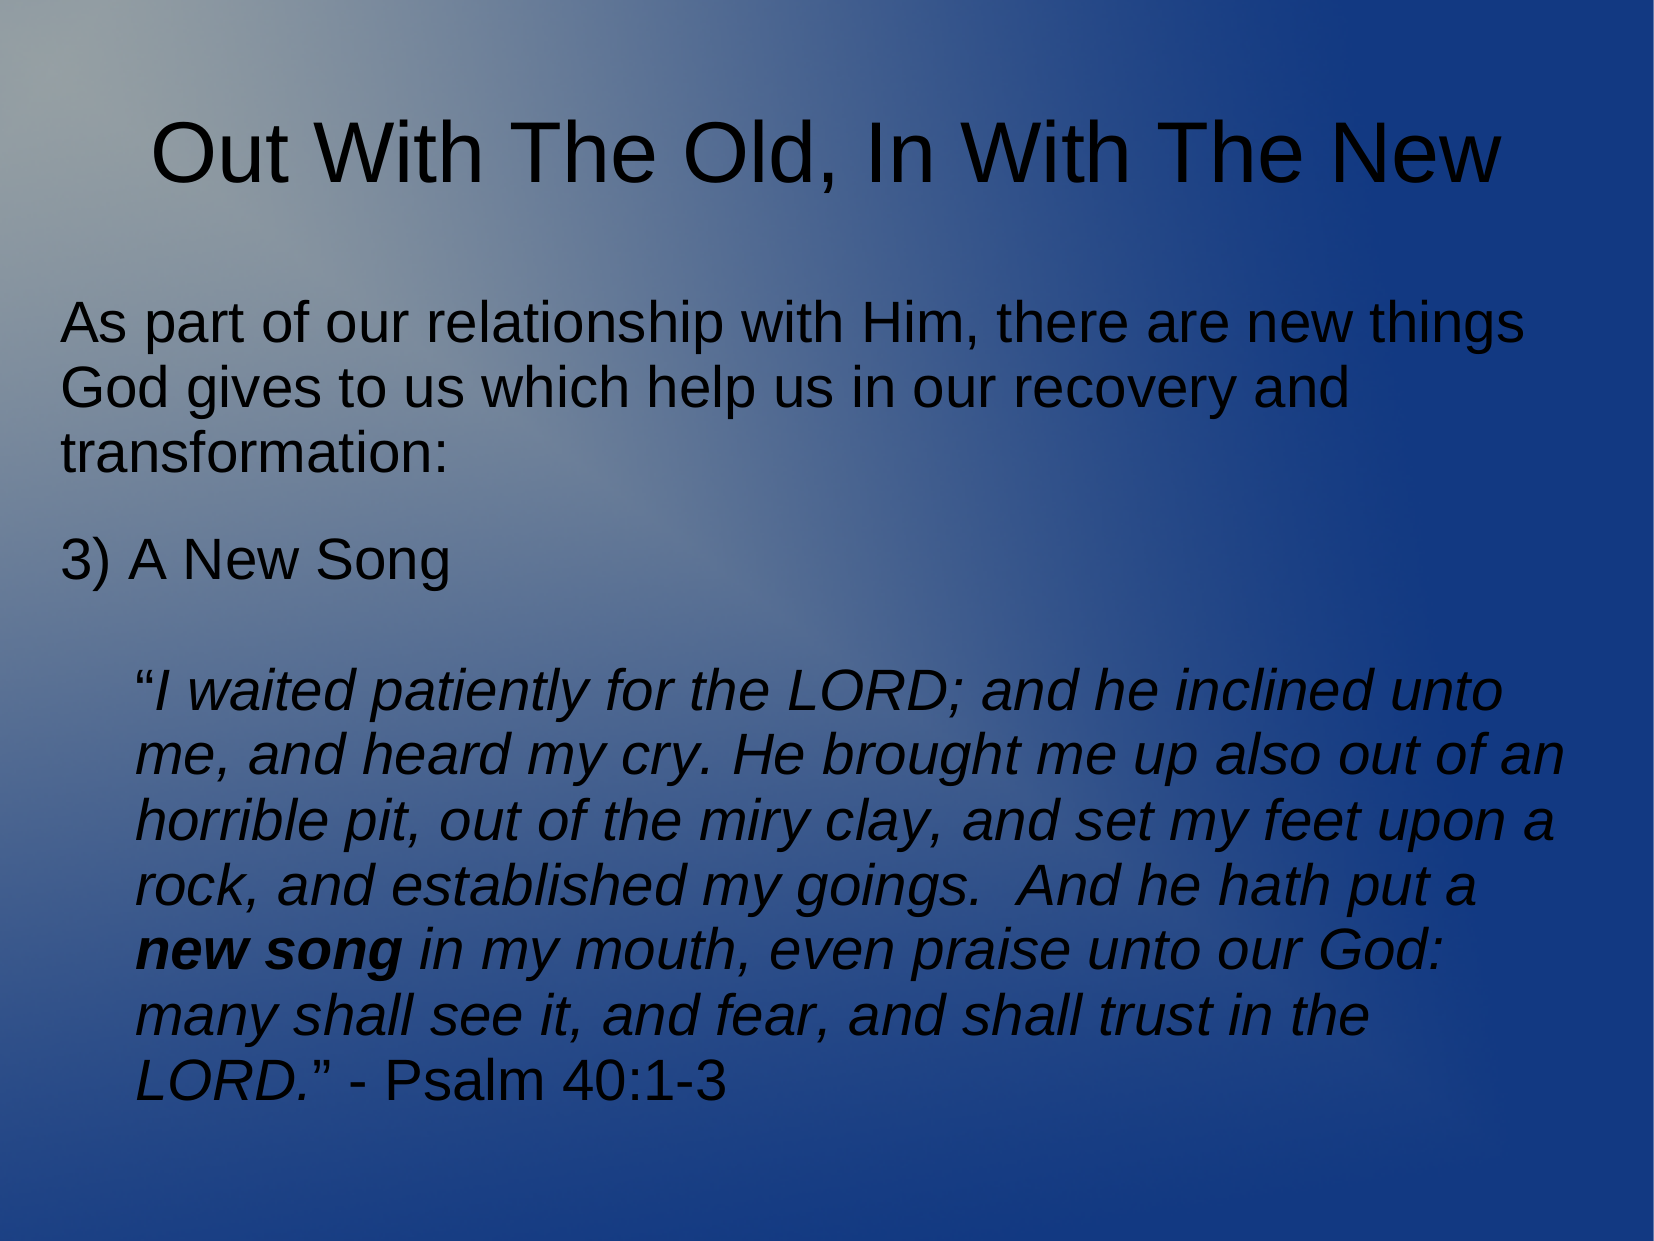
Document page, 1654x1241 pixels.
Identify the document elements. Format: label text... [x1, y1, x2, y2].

subtitle As part of our relationship with Him, there are new things God gives to us which help us in our recovery and transformation: 3) A New Song “I waited patiently for the LORD; and he inclined unto me, and heard my cry. He brought me up also out of an horrible pit, out of the miry clay, and set my feet upon a rock, and established my goings. And he hath put a new song in my mouth, even praise unto our God: many shall see it, and fear, and shall trust in the LORD.” - Psalm 40:1-3 [60, 290, 1571, 1241]
picture [0, 0, 1654, 1241]
title Out With The Old, In With The New [82, 49, 1571, 257]
